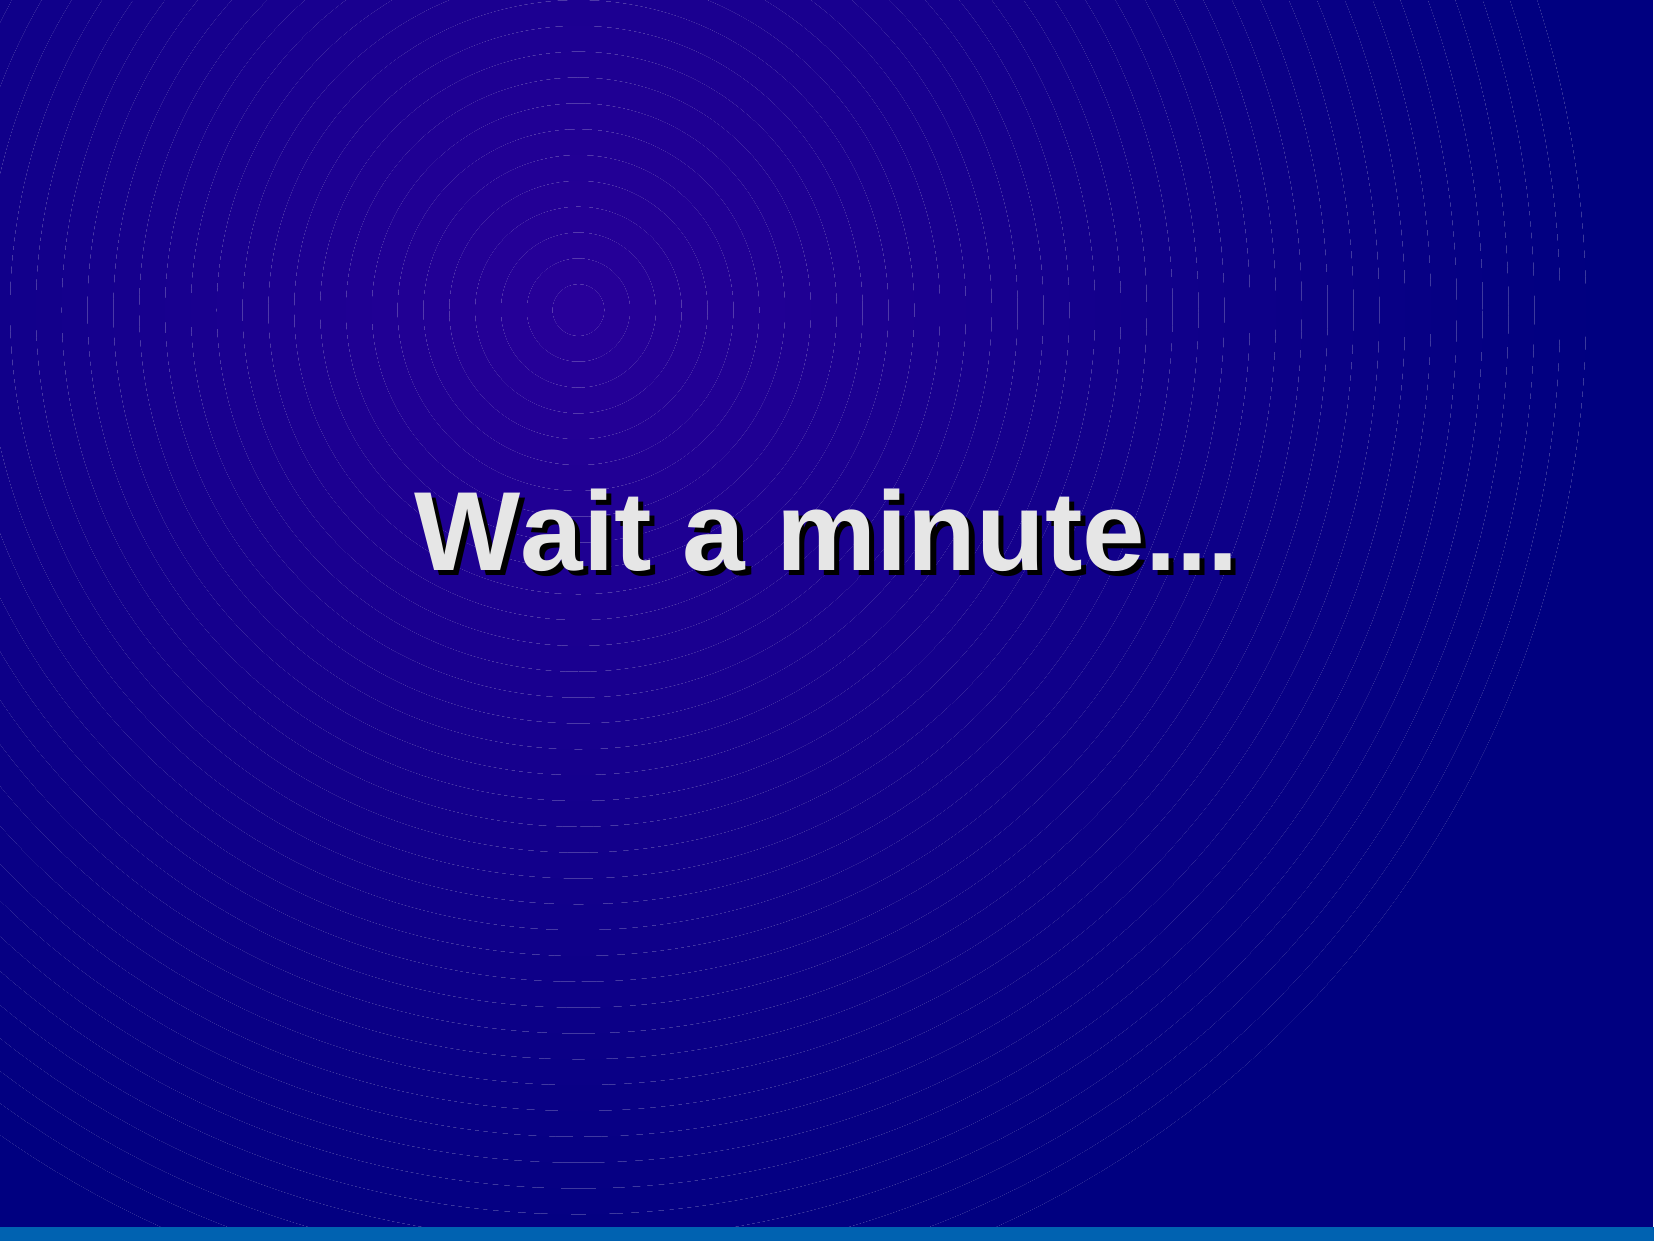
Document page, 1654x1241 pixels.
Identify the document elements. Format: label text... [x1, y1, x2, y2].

title Wait a minute... [121, 427, 1533, 635]
